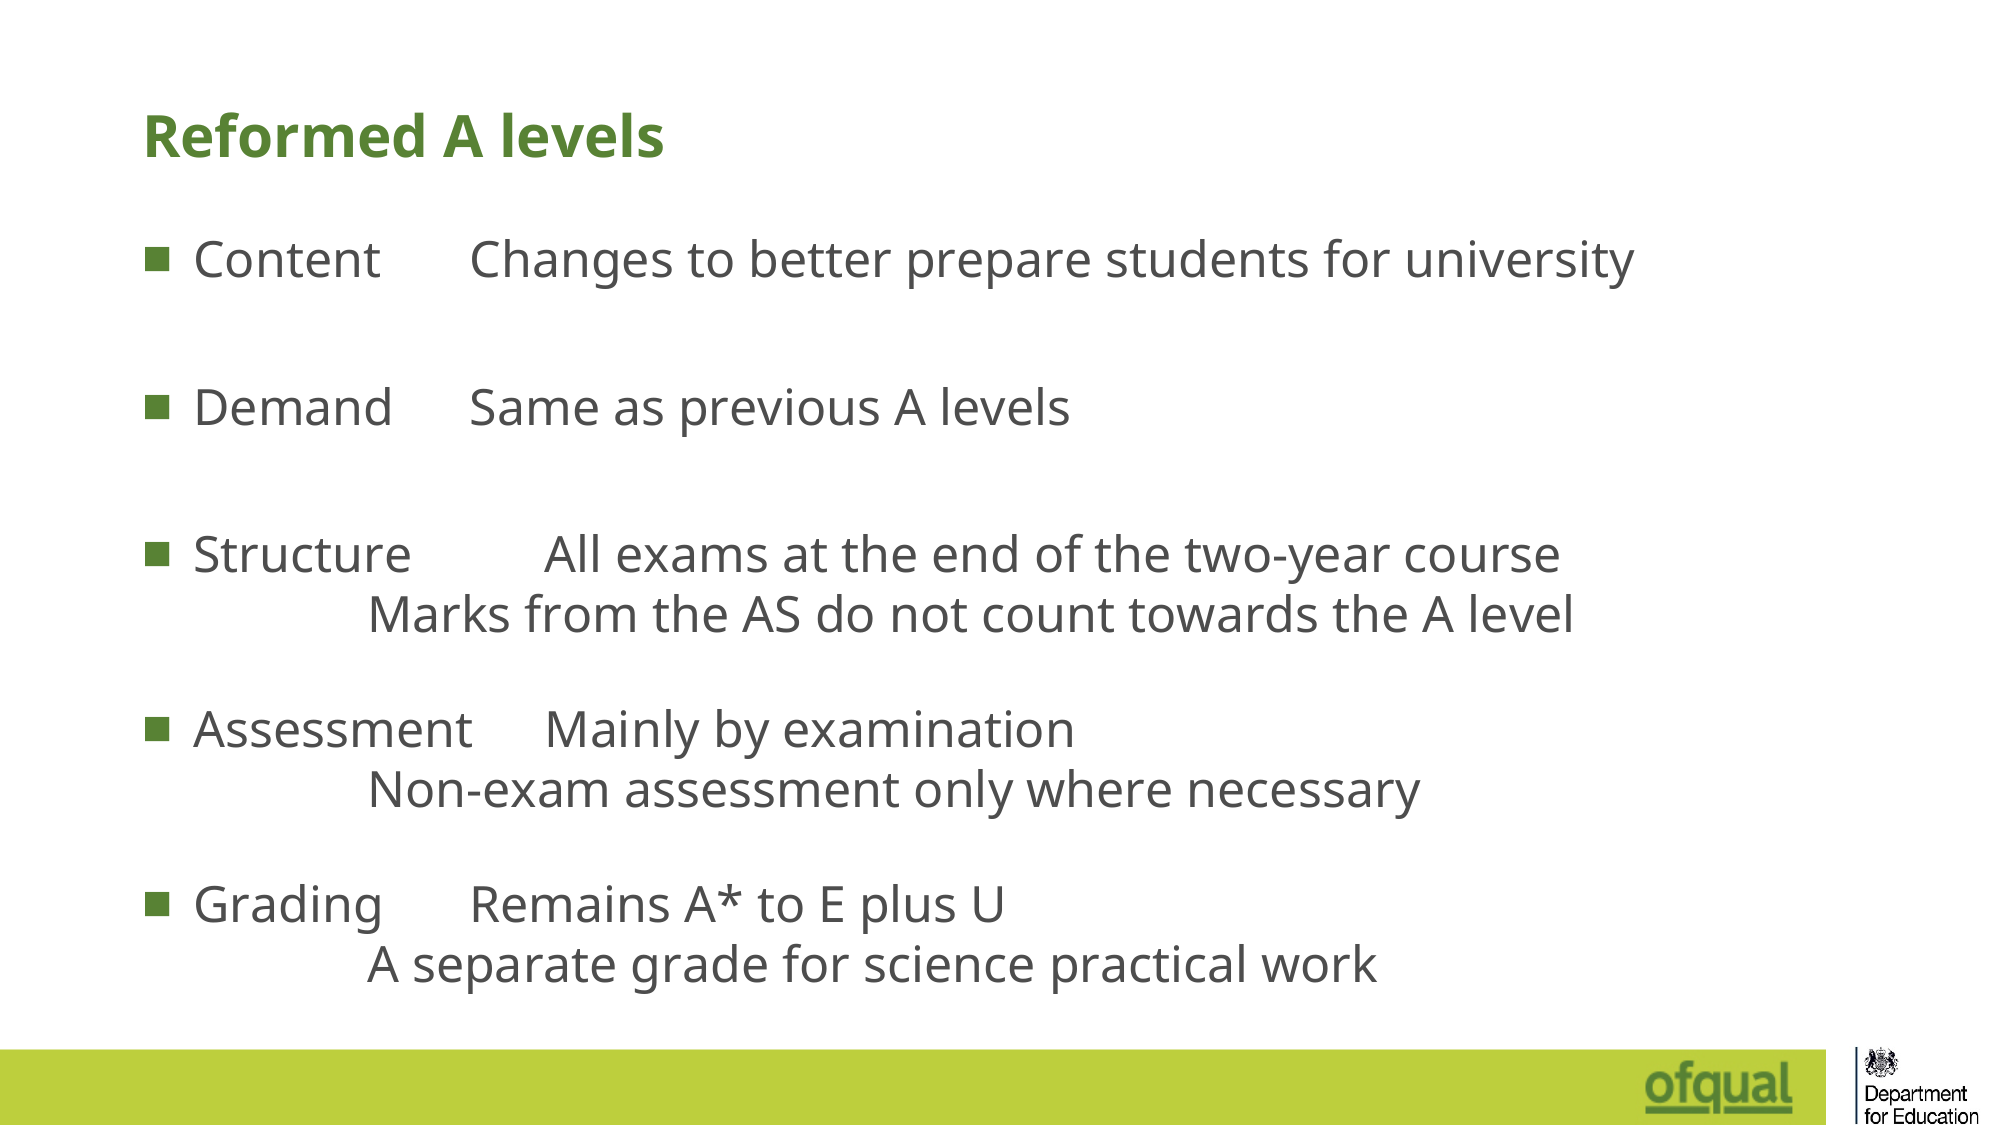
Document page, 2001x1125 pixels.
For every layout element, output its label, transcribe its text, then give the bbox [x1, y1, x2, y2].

text_box Reformed A levels [127, 91, 1516, 186]
text_box Content Changes to better prepare students for university Demand Same as previous A levels Structure All exams at the end of the two-year course Marks from the AS do not count towards the A level Assessment Mainly by examination Non-exam assessment only where necessary Grading Remains A* to E plus U A separate grade for science practical work [127, 219, 1959, 1106]
